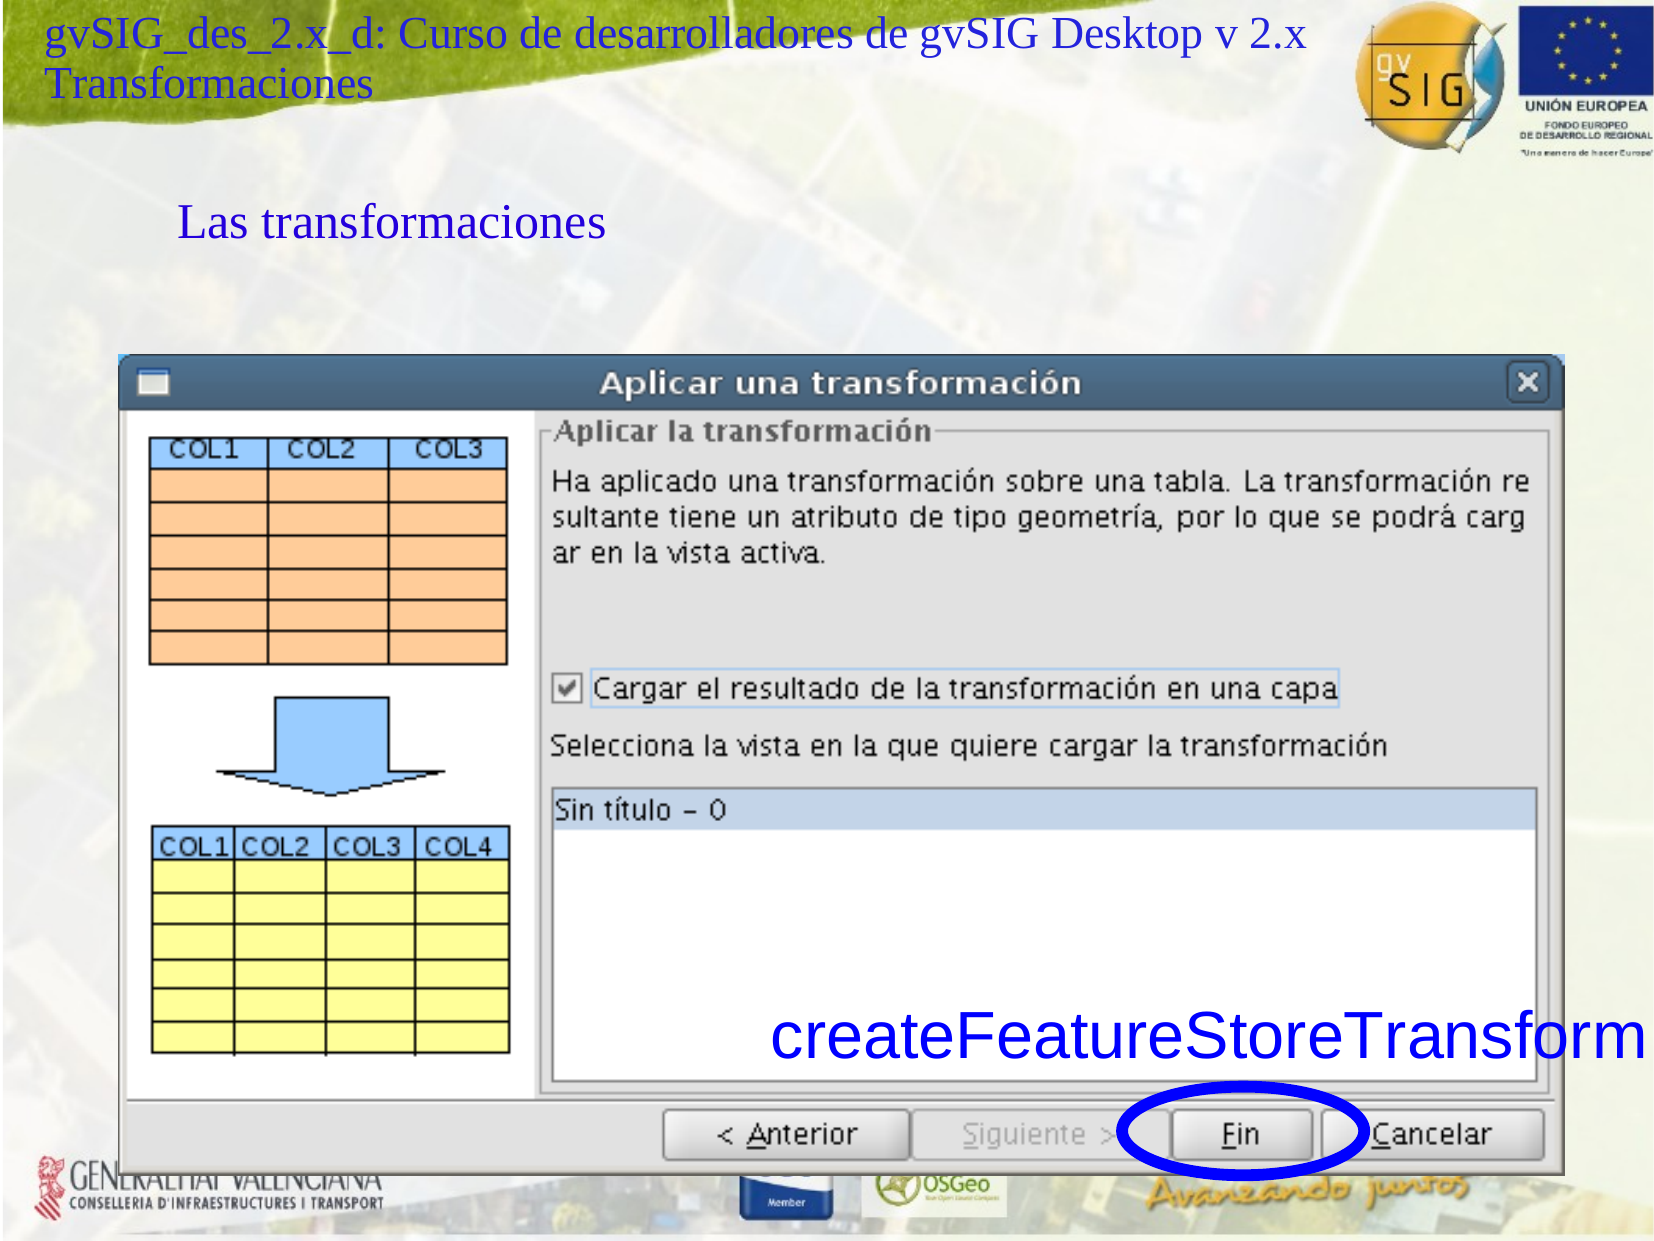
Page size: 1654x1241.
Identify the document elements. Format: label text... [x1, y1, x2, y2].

text_box createFeatureStoreTransform [755, 991, 1654, 1081]
picture [2, 0, 1654, 1241]
title Las transformaciones [177, 95, 1329, 347]
picture [1129, 1093, 1358, 1169]
